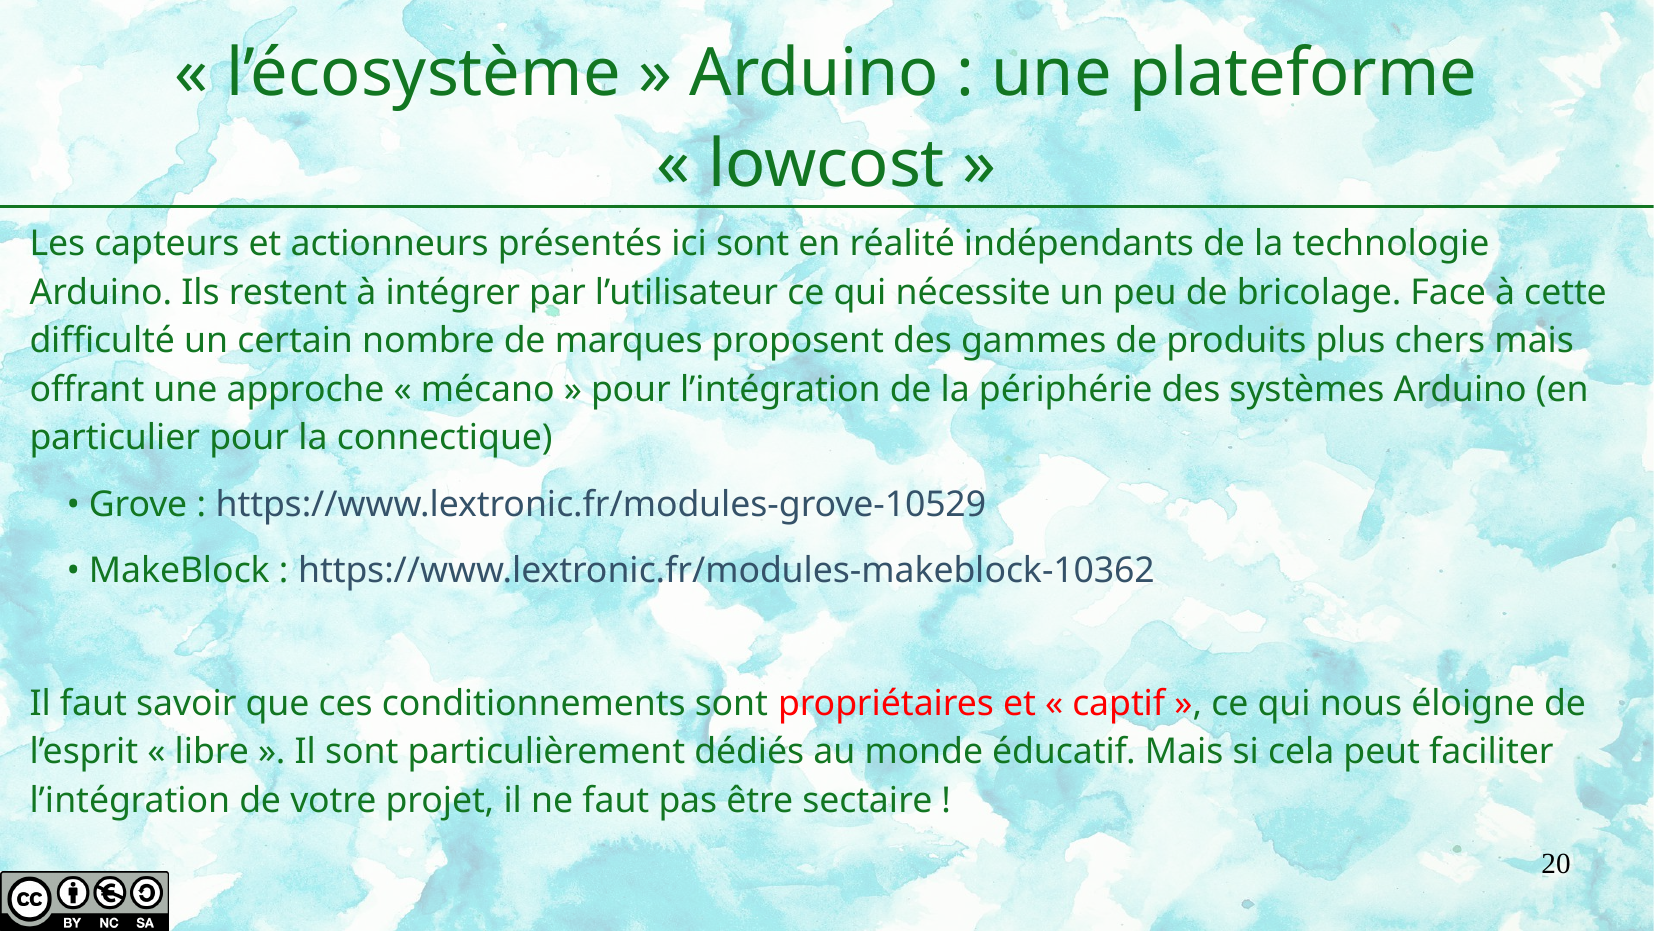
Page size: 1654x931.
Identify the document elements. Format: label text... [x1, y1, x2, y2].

list Les capteurs et actionneurs présentés ici sont en réalité indépendants de la technologie Arduino. Ils restent à intégrer par l’utilisateur ce qui nécessite un peu de bricolage. Face à cette difficulté un certain nombre de marques proposent des gammes de produits plus chers mais offrant une approche « mécano » pour l’intégration de la périphérie des systèmes Arduino (en particulier pour la connectique) • Grove : https://www.lextronic.fr/modules-grove-10529 • MakeBlock : https://www.lextronic.fr/modules-makeblock-10362 Il faut savoir que ces conditionnements sont propriétaires et « captif », ce qui nous éloigne de l’esprit « libre ». Il sont particulièrement dédiés au monde éducatif. Mais si cela peut faciliter l’intégration de votre projet, il ne faut pas être sectaire ! [29, 217, 1625, 827]
title « l’écosystème » Arduino : une plateforme « lowcost » [82, 23, 1571, 206]
picture [0, 871, 169, 931]
